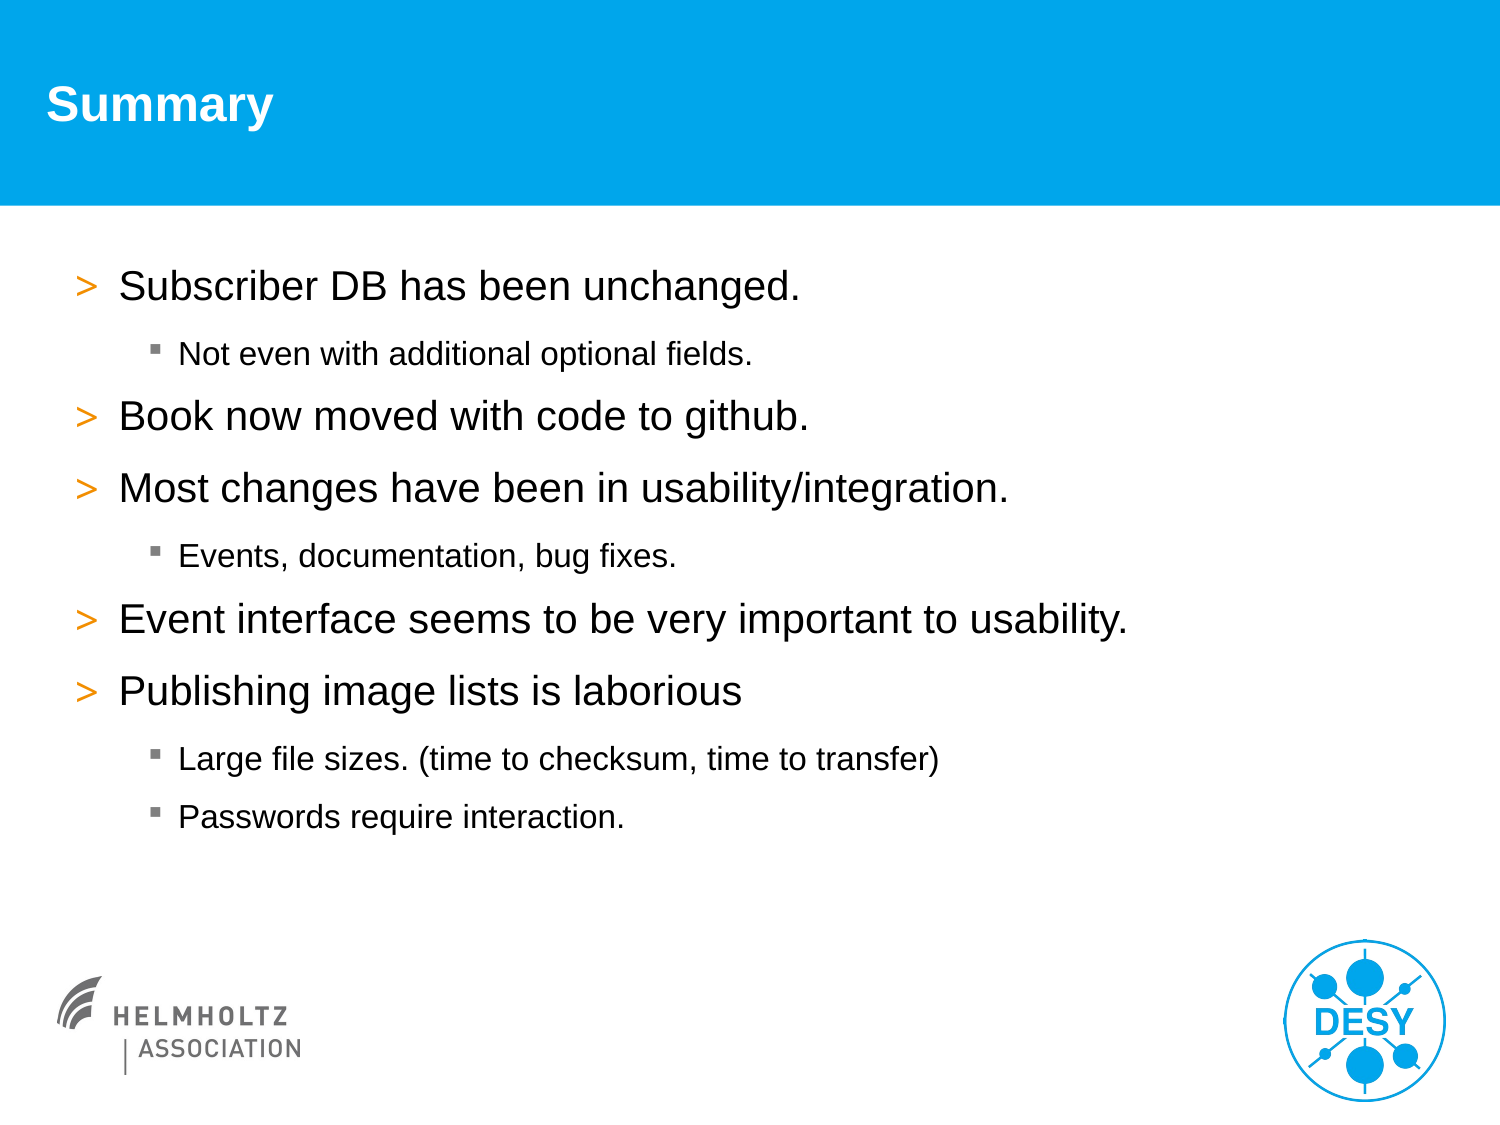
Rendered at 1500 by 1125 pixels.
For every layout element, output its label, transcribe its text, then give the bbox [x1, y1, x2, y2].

list Subscriber DB has been unchanged. Not even with additional optional fields. Book now moved with code to github. Most changes have been in usability/integration. Events, documentation, bug fixes. Event interface seems to be very important to usability. Publishing image lists is laborious Large file sizes. (time to checksum, time to transfer) Passwords require interaction. [75, 262, 1425, 1006]
picture [1425, 939, 1446, 1007]
picture [57, 976, 300, 1075]
title Summary [46, 0, 1444, 208]
picture [1283, 1027, 1351, 1102]
picture [1379, 1035, 1446, 1102]
picture [1287, 973, 1443, 1099]
